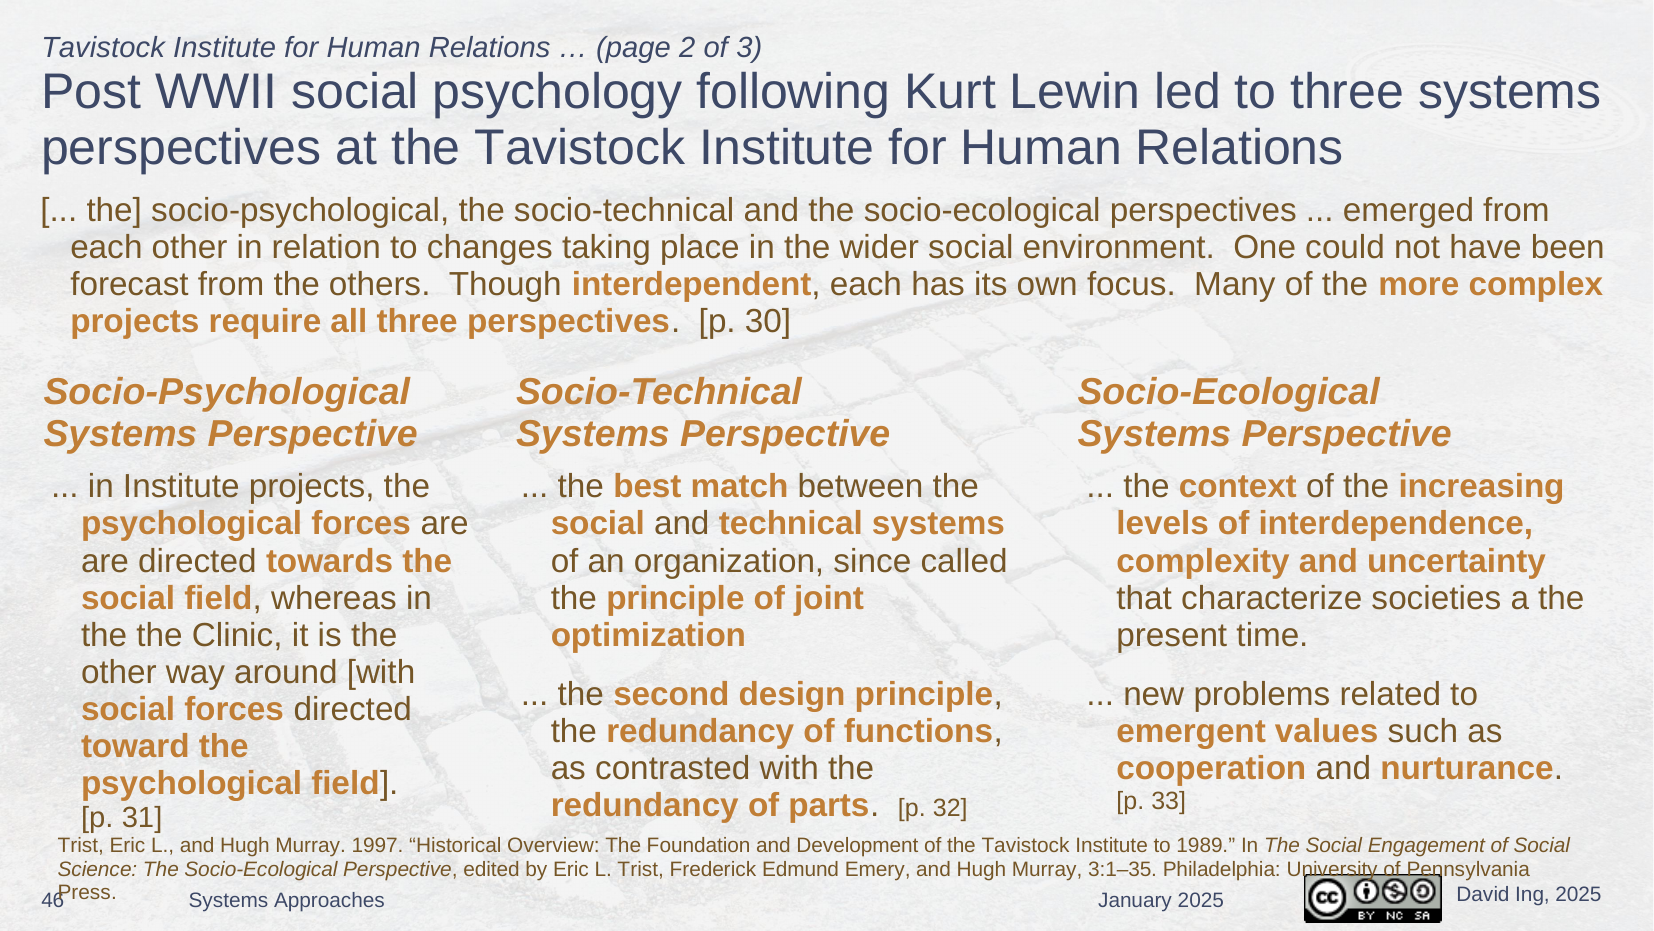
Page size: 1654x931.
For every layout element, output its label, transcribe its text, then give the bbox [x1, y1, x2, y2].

text_box Trist, Eric L., and Hugh Murray. 1997. “Historical Overview: The Foundation and Development of the Tavistock Institute to 1989.” In The Social Engagement of Social Science: The Socio-Ecological Perspective, edited by Eric L. Trist, Frederick Edmund Emery, and Hugh Murray, 3:1–35. Philadelphia: University of Pennsylvania Press. [42, 826, 1595, 912]
text_box ... the best match between the social and technical systems of an organization, since called the principle of joint optimization ... the second design principle, the redundancy of functions, as contrasted with the redundancy of parts. [p. 32] [506, 460, 1054, 826]
table_header Socio-Technical Systems Perspective [510, 376, 1048, 460]
title Tavistock Institute for Human Relations … (page 2 of 3) Post WWII social psychology following Kurt Lewin led to three systems perspectives at the Tavistock Institute for Human Relations [41, 30, 1613, 176]
table_header [492, 376, 510, 460]
table_header Socio-Ecological Systems Perspective [1072, 376, 1573, 460]
table_header [1048, 376, 1072, 460]
table_header Socio-Psychological Systems Perspective [38, 376, 492, 460]
text_box ... the context of the increasing levels of interdependence, complexity and uncertainty that characterize societies a the present time. ... new problems related to emergent values such as cooperation and nurturance. [p. 33] [1071, 460, 1605, 823]
text_box ... in Institute projects, the psychological forces are are directed towards the social field, whereas in the the Clinic, it is the other way around [with social forces directed toward the psychological field]. [p. 31] [36, 460, 487, 842]
text_box [... the] socio-psychological, the socio-technical and the socio-ecological perspectives ... emerged from each other in relation to changes taking place in the wider social environment. One could not have been forecast from the others. Though interdependent, each has its own focus. Many of the more complex projects require all three perspectives. [p. 30] [25, 184, 1627, 376]
picture [0, 0, 1654, 931]
